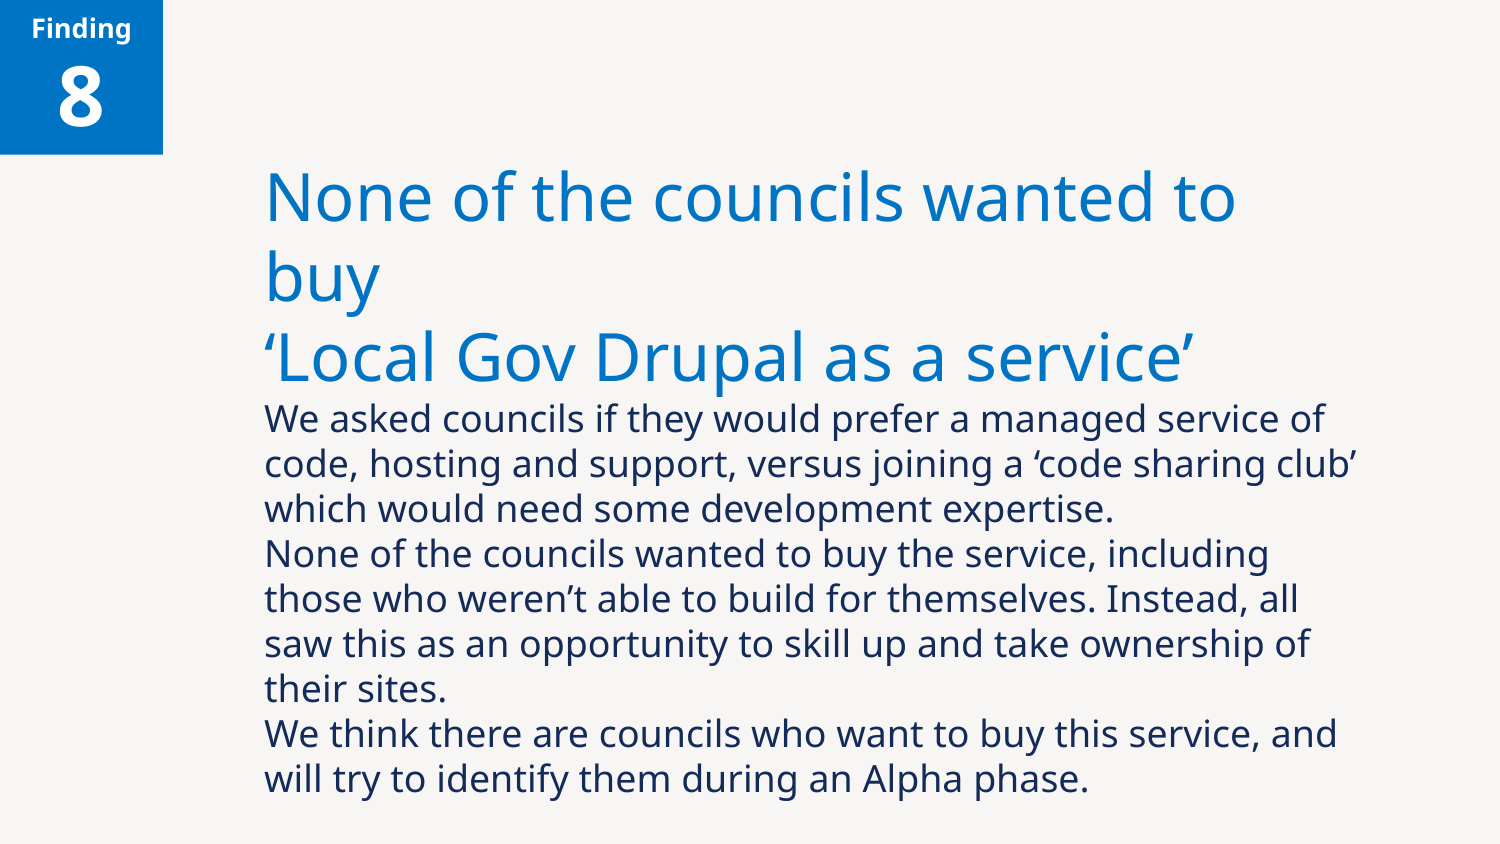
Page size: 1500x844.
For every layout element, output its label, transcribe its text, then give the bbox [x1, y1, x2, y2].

text_box Finding 8 [0, 0, 163, 155]
title None of the councils wanted to buy ‘Local Gov Drupal as a service’ We asked councils if they would prefer a managed service of code, hosting and support, versus joining a ‘code sharing club’ which would need some development expertise. None of the councils wanted to buy the service, including those who weren’t able to build for themselves. Instead, all saw this as an opportunity to skill up and take ownership of their sites. We think there are councils who want to buy this service, and will try to identify them during an Alpha phase. [264, 154, 1373, 792]
